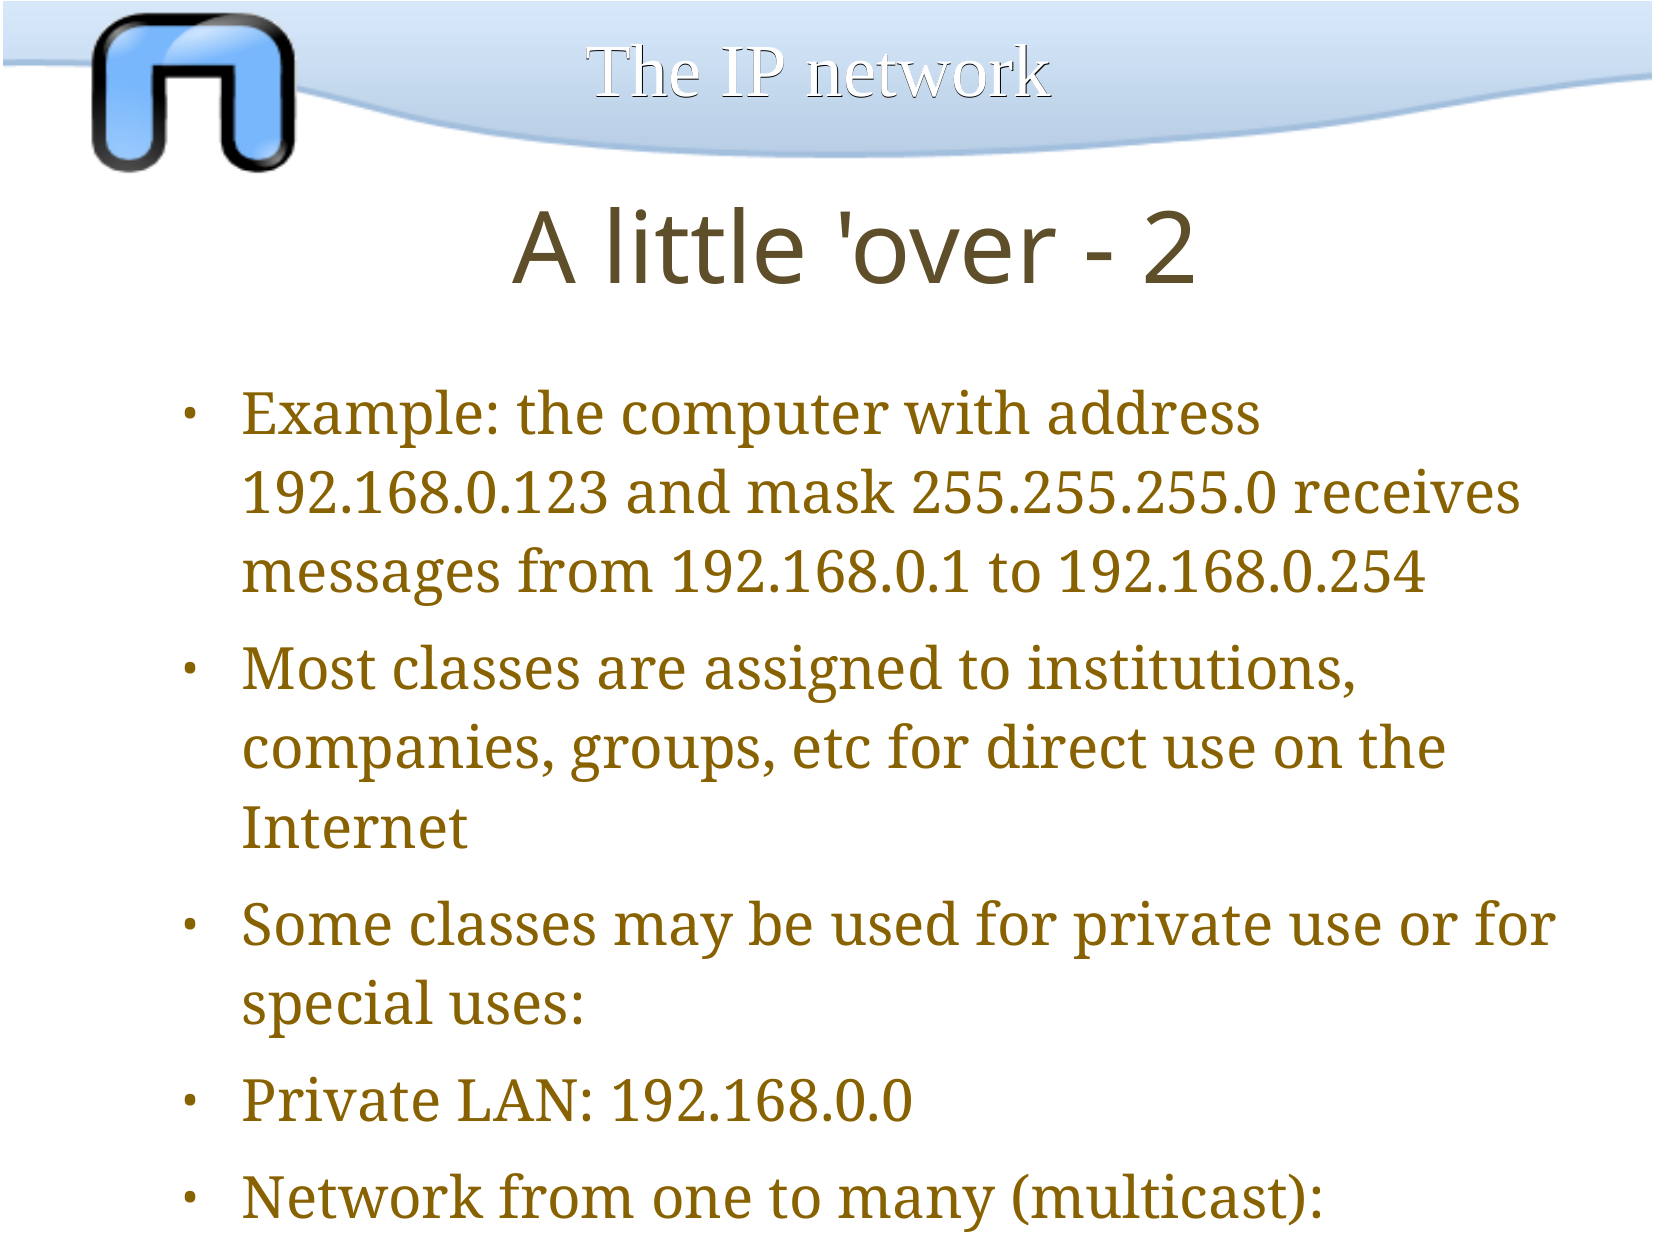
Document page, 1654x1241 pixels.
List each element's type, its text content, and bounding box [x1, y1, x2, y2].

picture [0, 0, 1654, 1241]
list Example: the computer with address 192.168.0.123 and mask 255.255.255.0 receives messages from 192.168.0.1 to 192.168.0.254 Most classes are assigned to institutions, companies, groups, etc for direct use on the Internet Some classes may be used for private use or for special uses: Private LAN: 192.168.0.0 Network from one to many (multicast): 225.1.1.1 [147, 408, 1565, 1241]
text_box The IP network [573, 29, 1063, 82]
title A little 'over - 2 [147, 82, 1565, 408]
